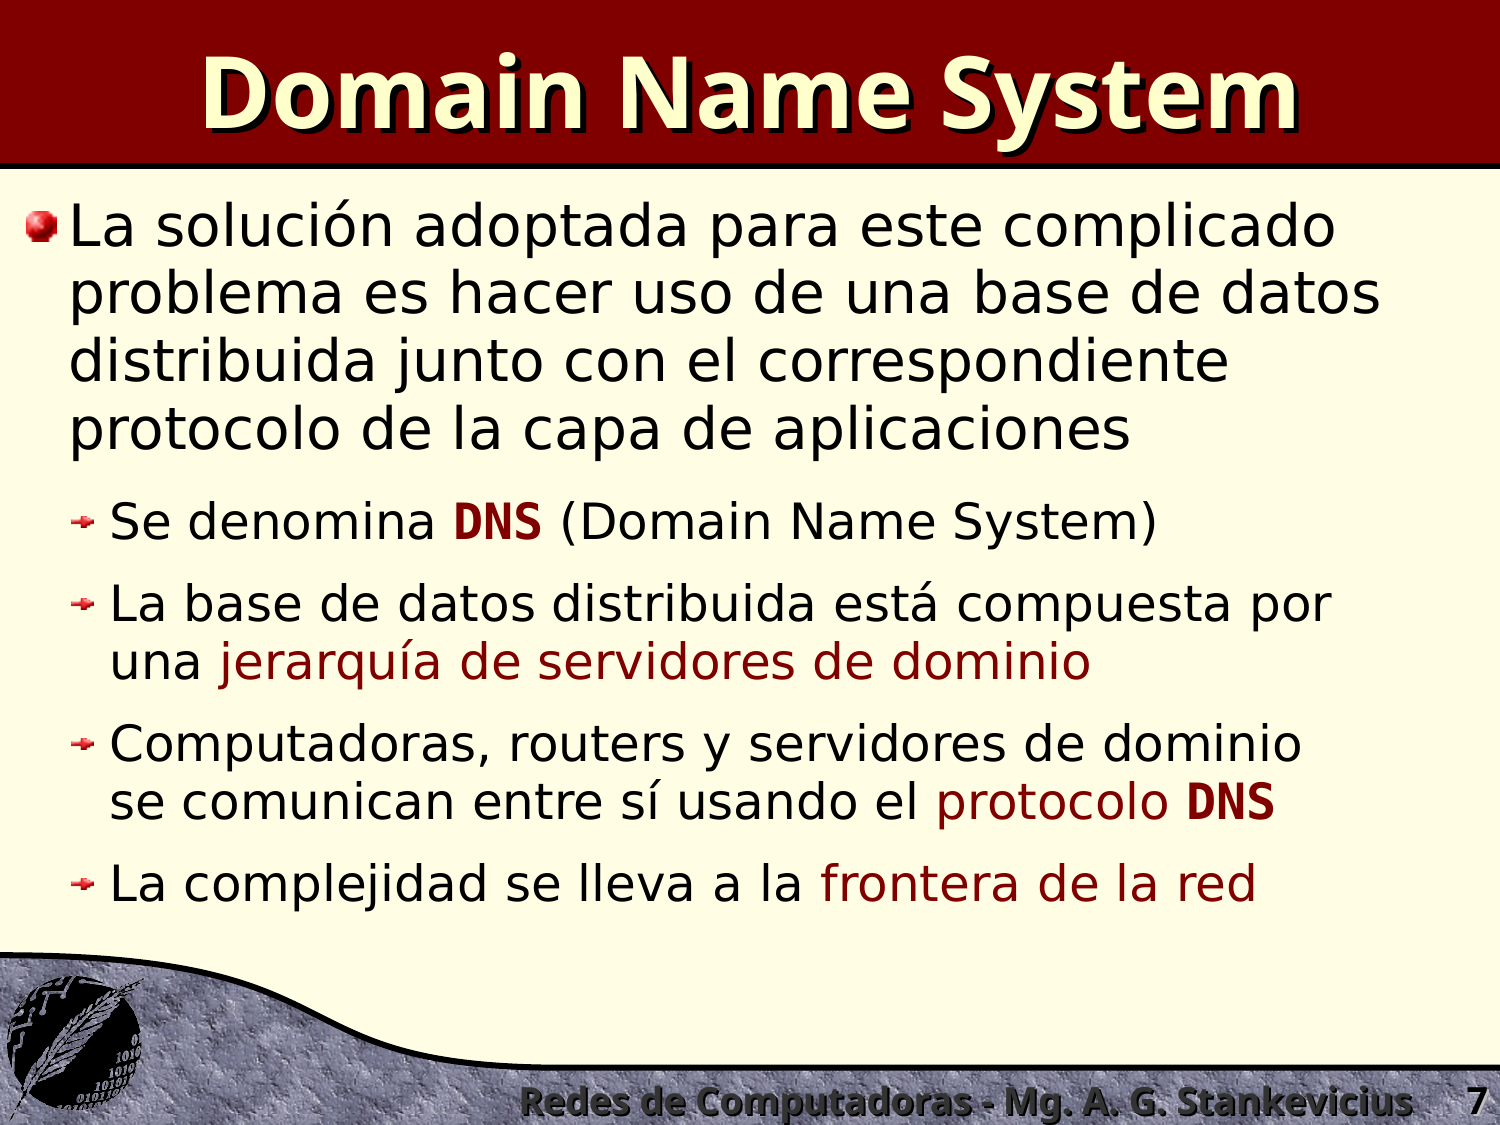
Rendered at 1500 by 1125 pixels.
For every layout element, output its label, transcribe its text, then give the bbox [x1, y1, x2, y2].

picture [1047, 1100, 1054, 1110]
list La solución adoptada para este complicado problema es hacer uso de una base de datos distribuida junto con el correspondiente protocolo de la capa de aplicaciones Se denomina DNS (Domain Name System) La base de datos distribuida está compuesta por una jerarquía de servidores de dominio Computadoras, routers y servidores de dominio se comunican entre sí usando el protocolo DNS La complejidad se lleva a la frontera de la red [11, 192, 1486, 921]
picture [0, 959, 1500, 1125]
title Domain Name System [15, 5, 1485, 160]
picture [790, 1100, 795, 1110]
